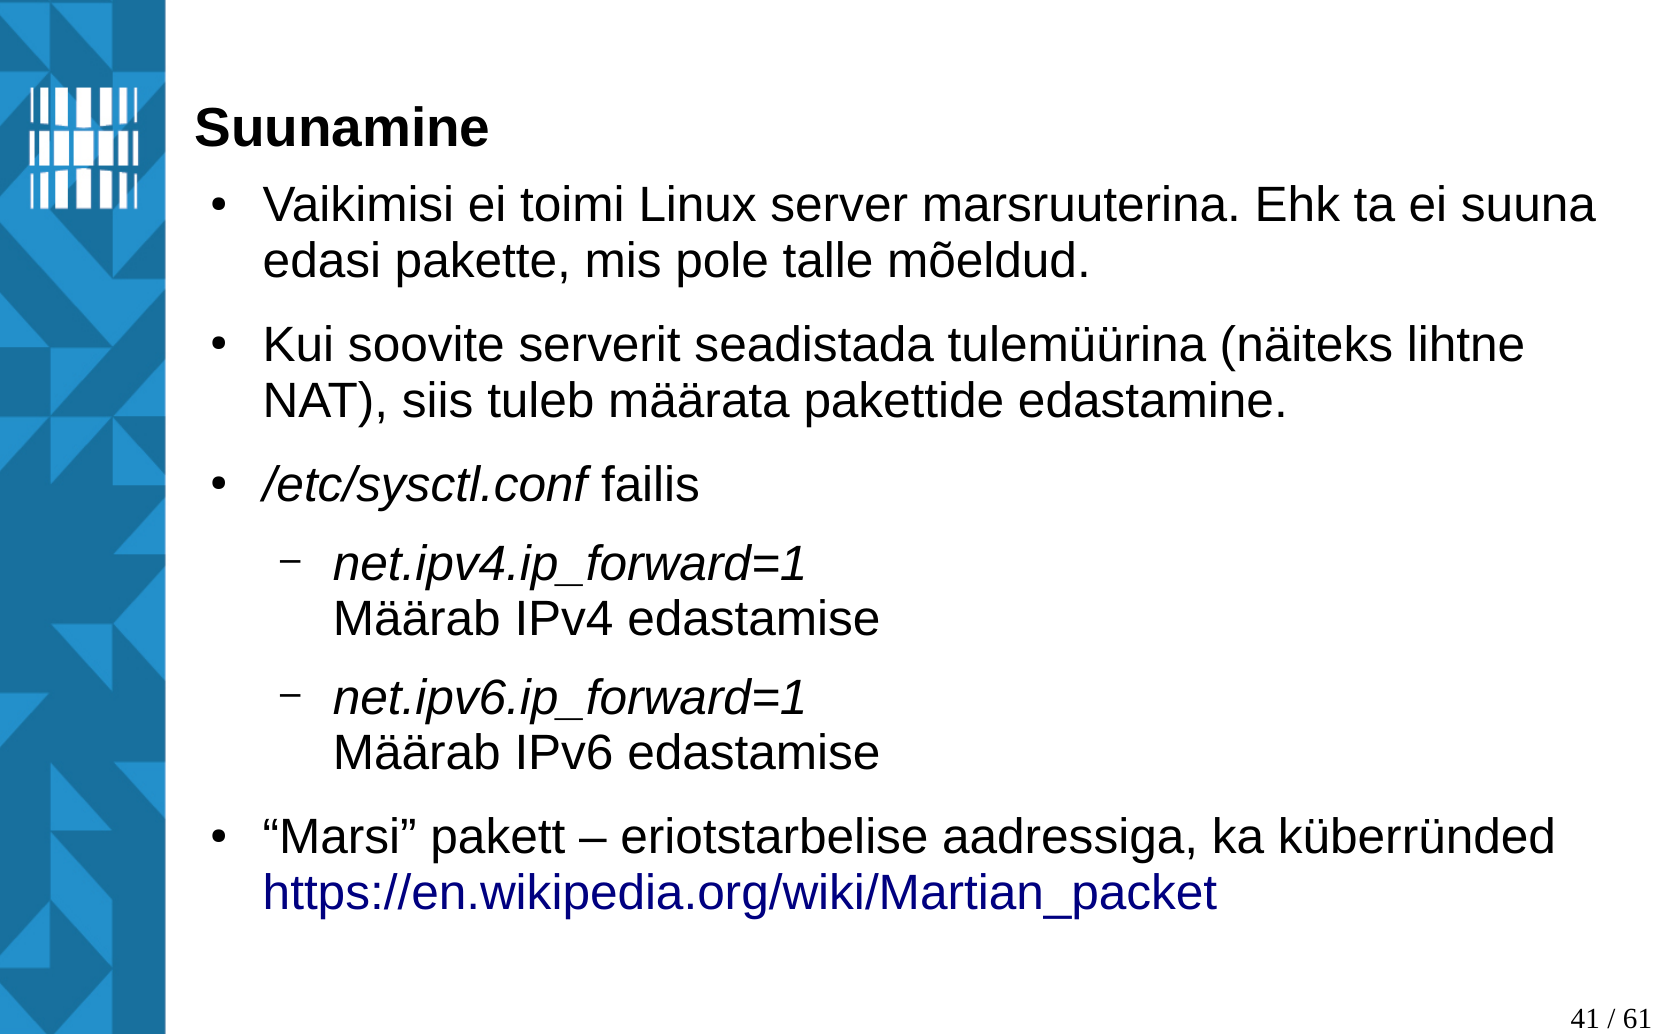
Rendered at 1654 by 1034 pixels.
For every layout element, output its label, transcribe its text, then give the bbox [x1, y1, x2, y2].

list Vaikimisi ei toimi Linux server marsruuterina. Ehk ta ei suuna edasi pakette, mis pole talle mõeldud. Kui soovite serverit seadistada tulemüürina (näiteks lihtne NAT), siis tuleb määrata pakettide edastamine. /etc/sysctl.conf failis net.ipv4.ip_forward=1 Määrab IPv4 edastamise net.ipv6.ip_forward=1 Määrab IPv6 edastamise “Marsi” pakett – eriotstarbelise aadressiga, ka küberründed https://en.wikipedia.org/wiki/Martian_packet [192, 177, 1625, 920]
title Suunamine [194, 41, 1654, 214]
